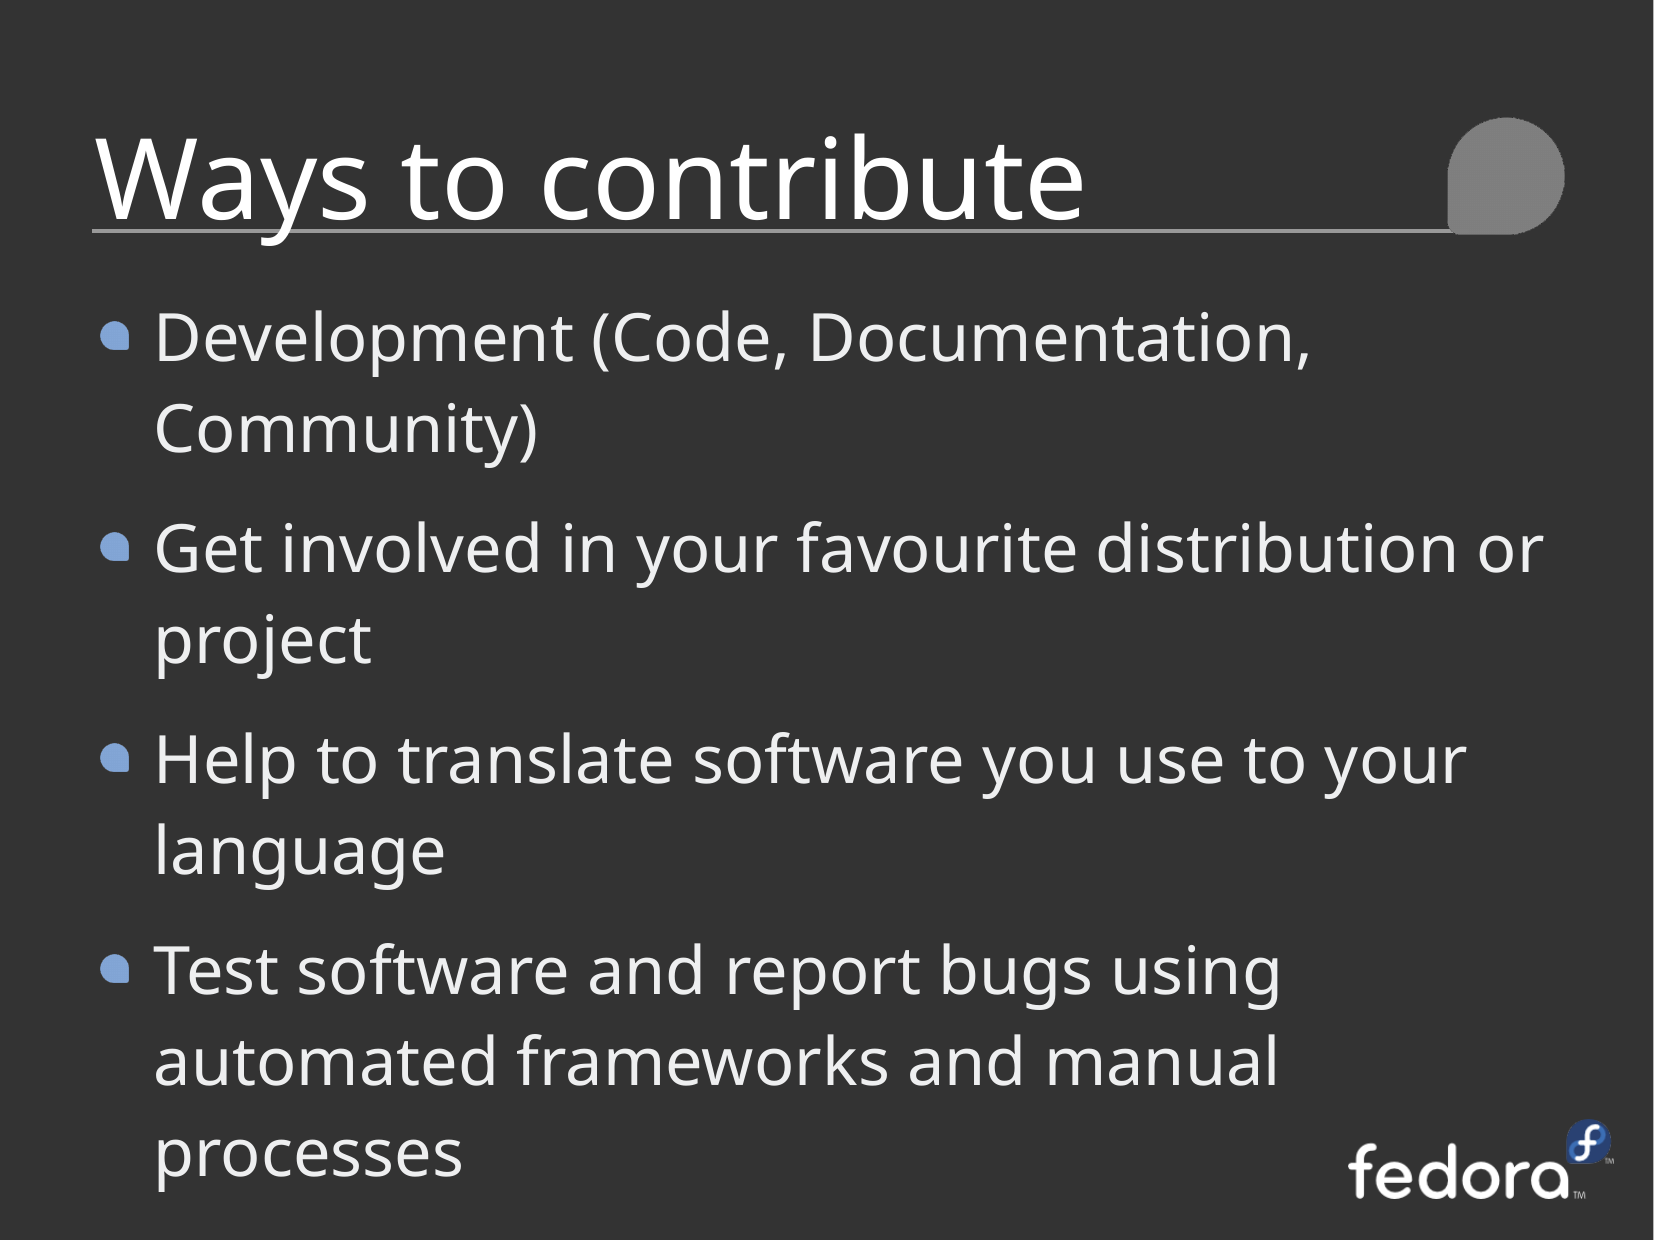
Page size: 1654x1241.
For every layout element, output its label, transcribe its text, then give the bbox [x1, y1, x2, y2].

picture [1447, 117, 1565, 235]
list Development (Code, Documentation, Community) Get involved in your favourite distribution or project Help to translate software you use to your language Test software and report bugs using automated frameworks and manual processes [82, 290, 1571, 1094]
title Ways to contribute [94, 100, 1426, 251]
picture [1348, 1119, 1614, 1199]
